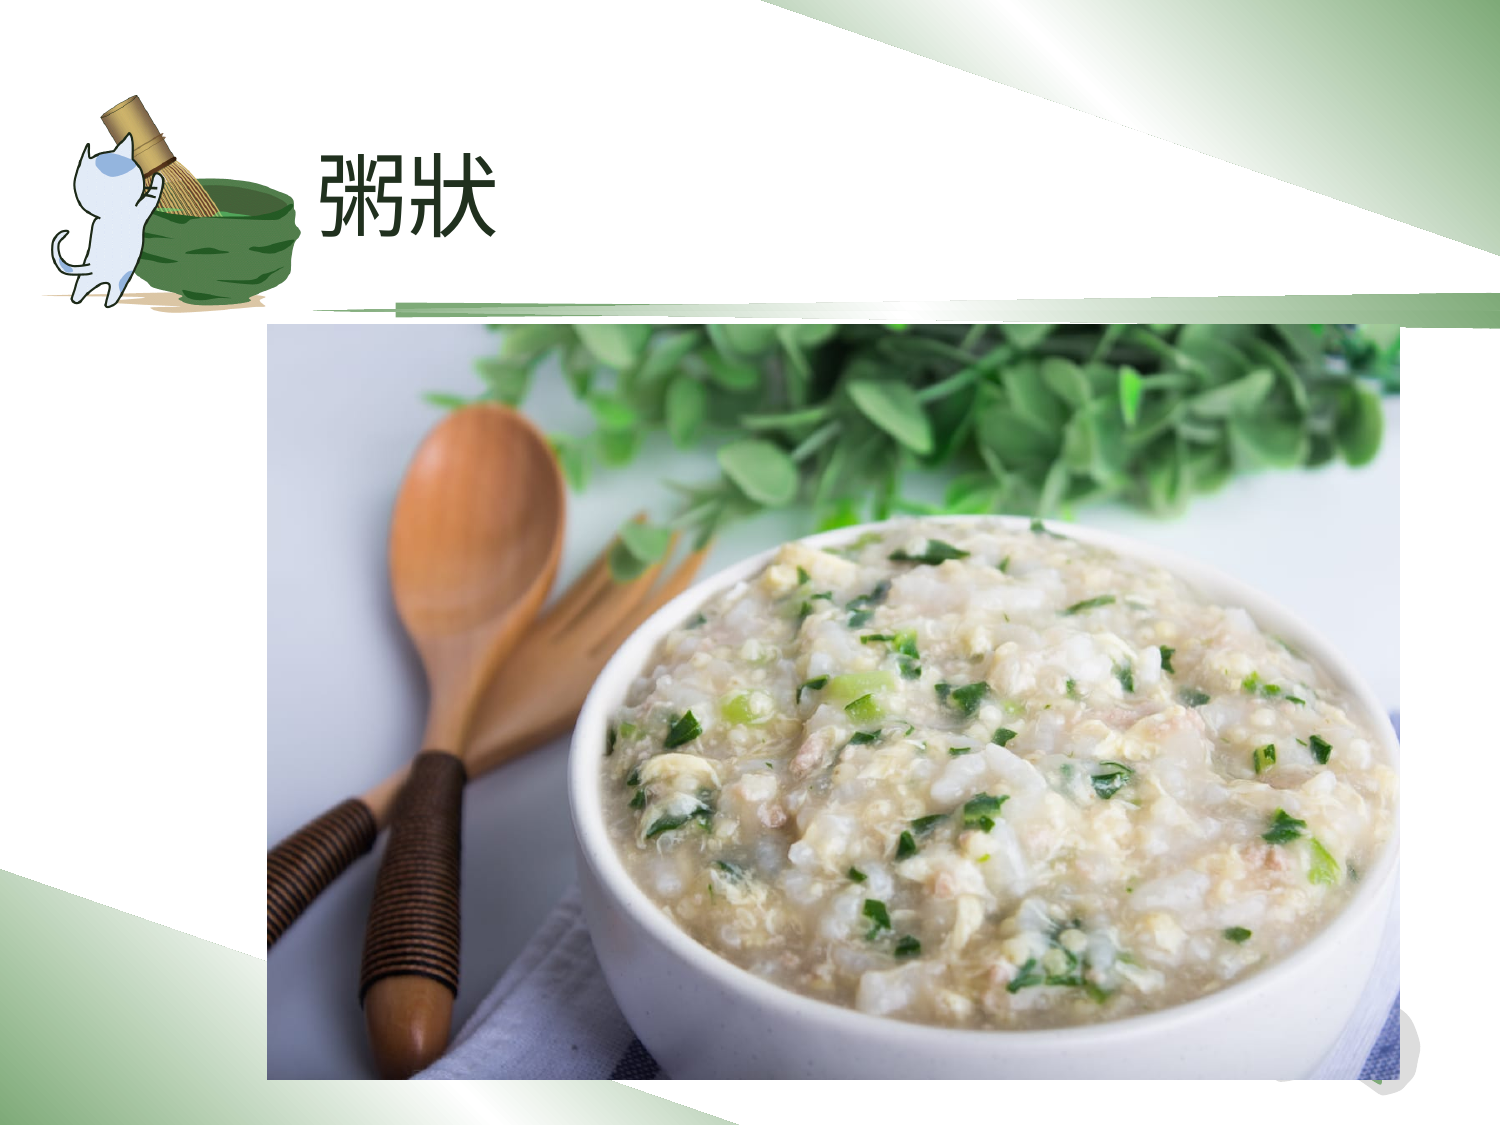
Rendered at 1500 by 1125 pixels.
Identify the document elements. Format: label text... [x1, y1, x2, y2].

picture [29, 90, 306, 318]
title 粥狀 [301, 99, 1388, 288]
picture [267, 324, 1400, 1080]
